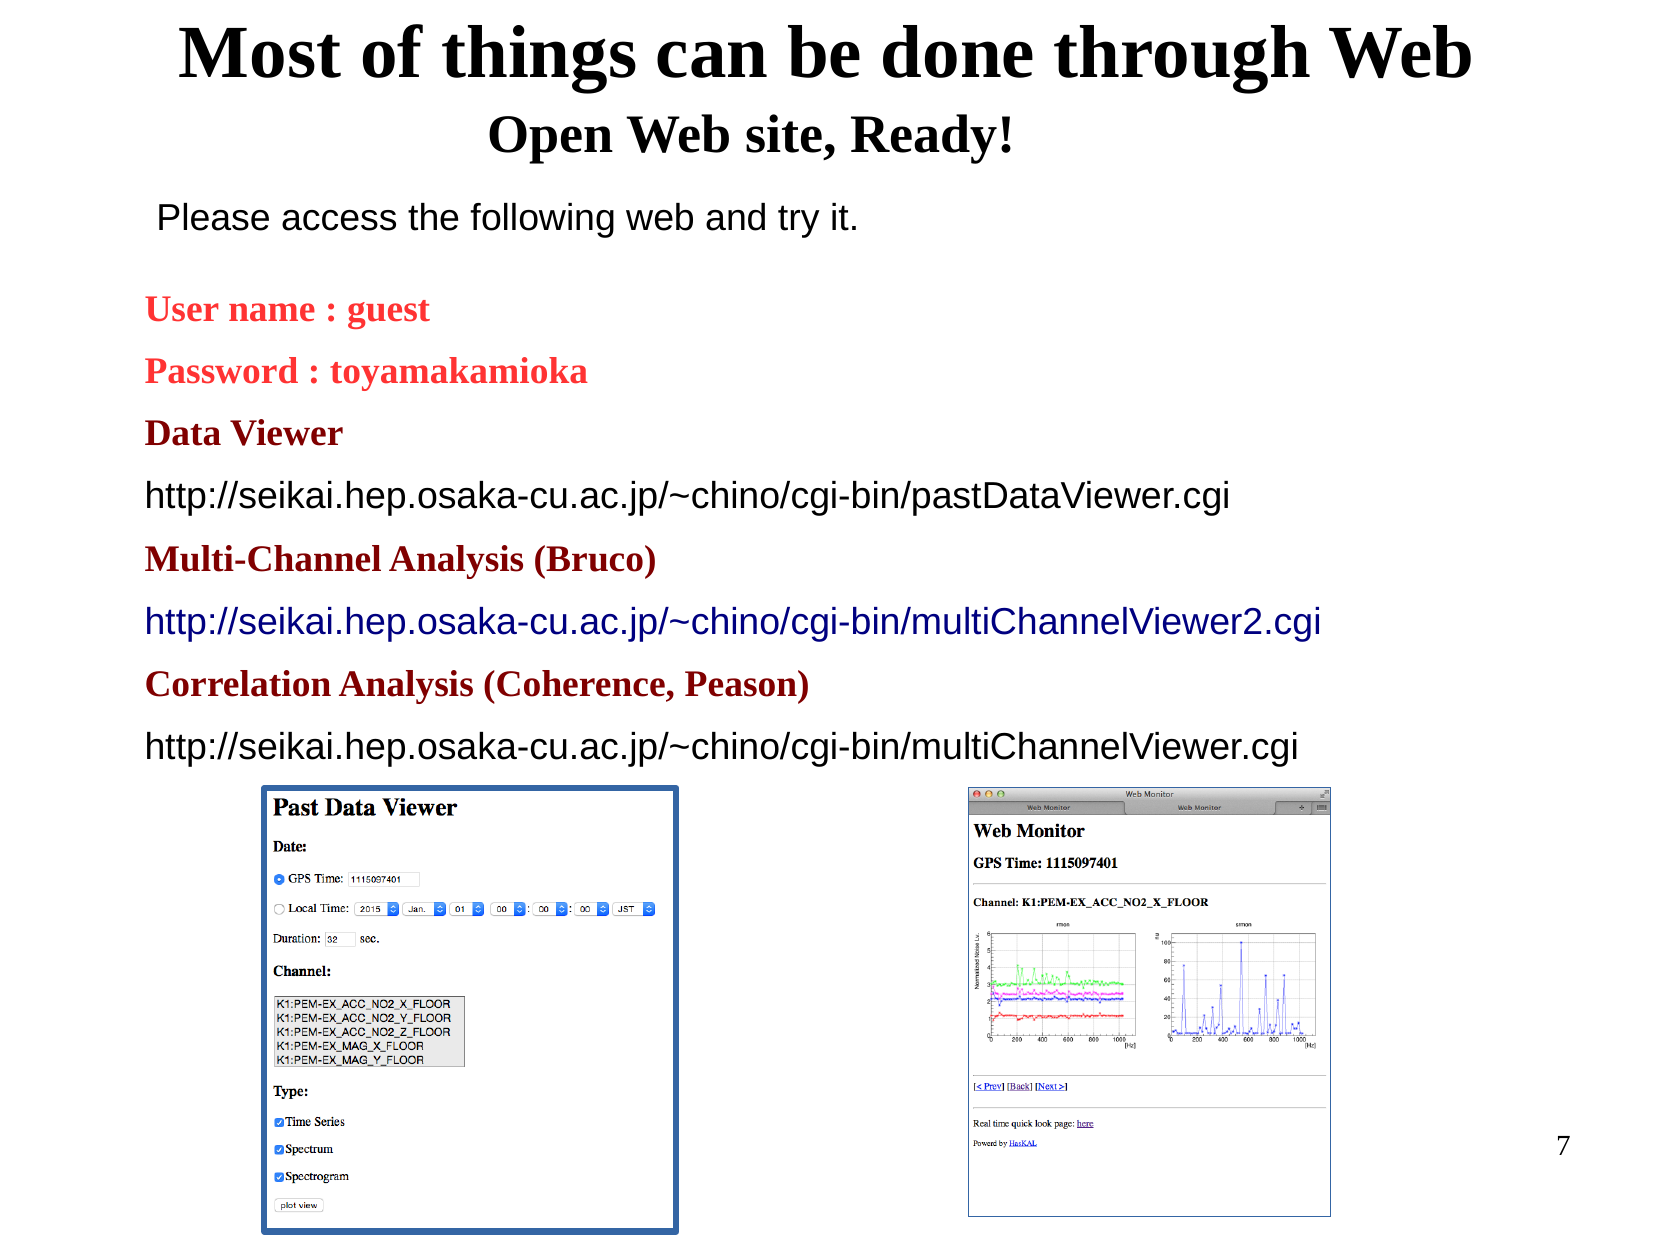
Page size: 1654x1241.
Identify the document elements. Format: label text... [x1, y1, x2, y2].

picture [267, 791, 674, 1229]
text_box Open Web site, Ready! [472, 96, 1158, 166]
picture [968, 787, 1331, 1217]
text_box User name : guest Password : toyamakamioka Data Viewer http://seikai.hep.osaka-cu.ac.jp/~chino/cgi-bin/pastDataViewer.cgi Multi-Channel Analysis (Bruco) http://seikai.hep.osaka-cu.ac.jp/~chino/cgi-bin/multiChannelViewer2.cgi Correlation Analysis (Coherence, Peason) http://seikai.hep.osaka-cu.ac.jp/~chino/cgi-bin/multiChannelViewer.cgi [129, 259, 1583, 723]
title Most of things can be done through Web [82, 0, 1571, 105]
text_box Please access the following web and try it. [141, 188, 1288, 287]
